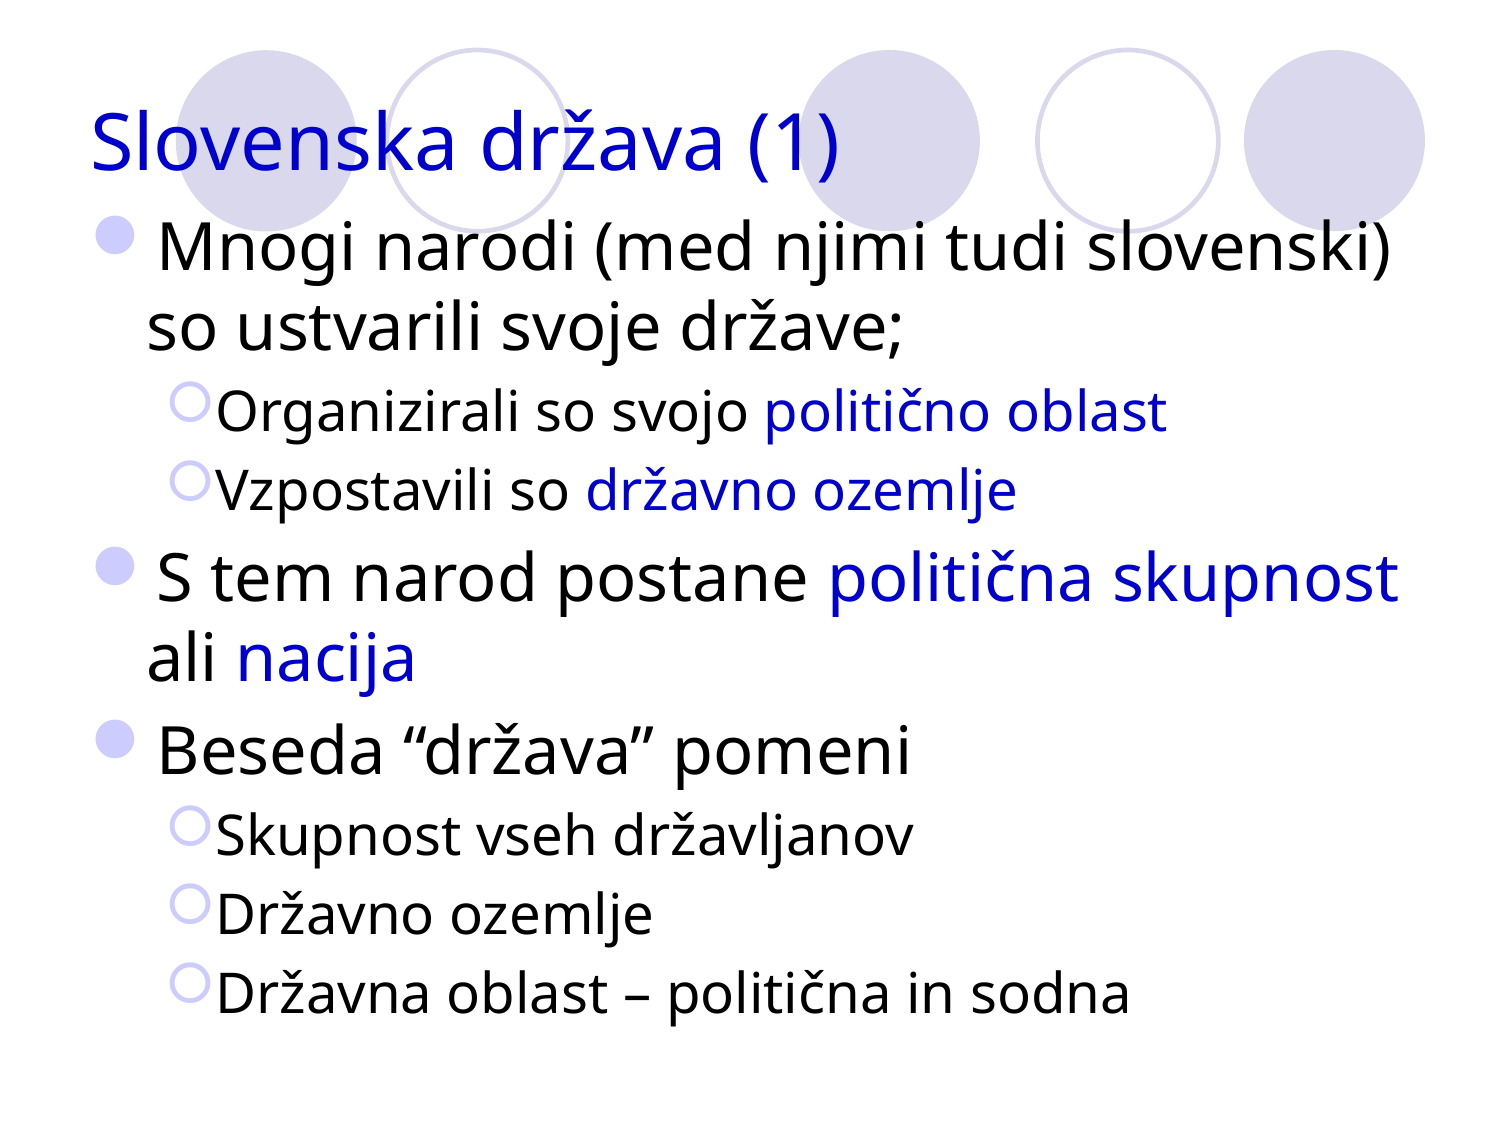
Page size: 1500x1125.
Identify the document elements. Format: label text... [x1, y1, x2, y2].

title Slovenska država (1) [75, 45, 1425, 196]
list Mnogi narodi (med njimi tudi slovenski) so ustvarili svoje države; Organizirali so svojo politično oblast Vzpostavili so državno ozemlje S tem narod postane politična skupnost ali nacija Beseda “država” pomeni Skupnost vseh državljanov Državno ozemlje Državna oblast – politična in sodna [75, 196, 1425, 1071]
